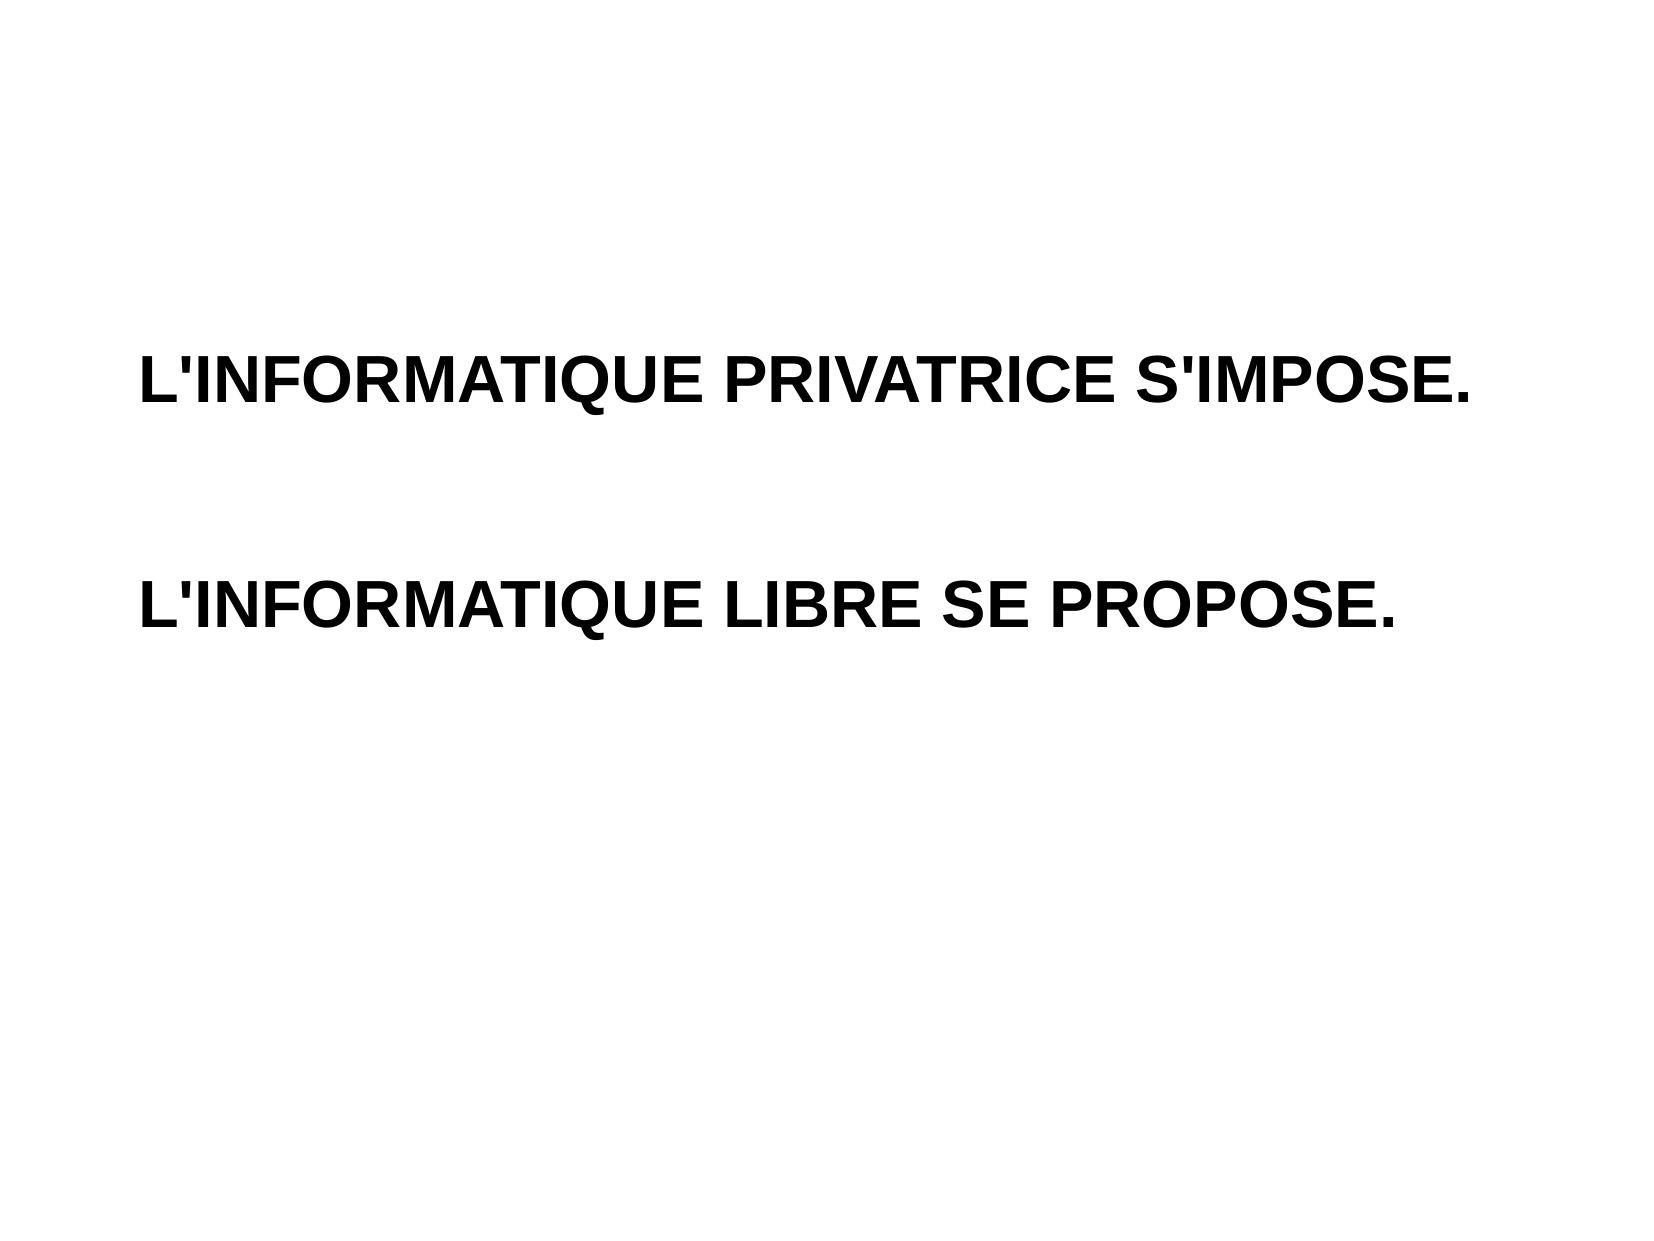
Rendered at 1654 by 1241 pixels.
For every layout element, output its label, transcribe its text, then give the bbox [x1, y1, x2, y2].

subtitle L'INFORMATIQUE PRIVATRICE S'IMPOSE. L'INFORMATIQUE LIBRE SE PROPOSE. [82, 49, 1571, 1010]
